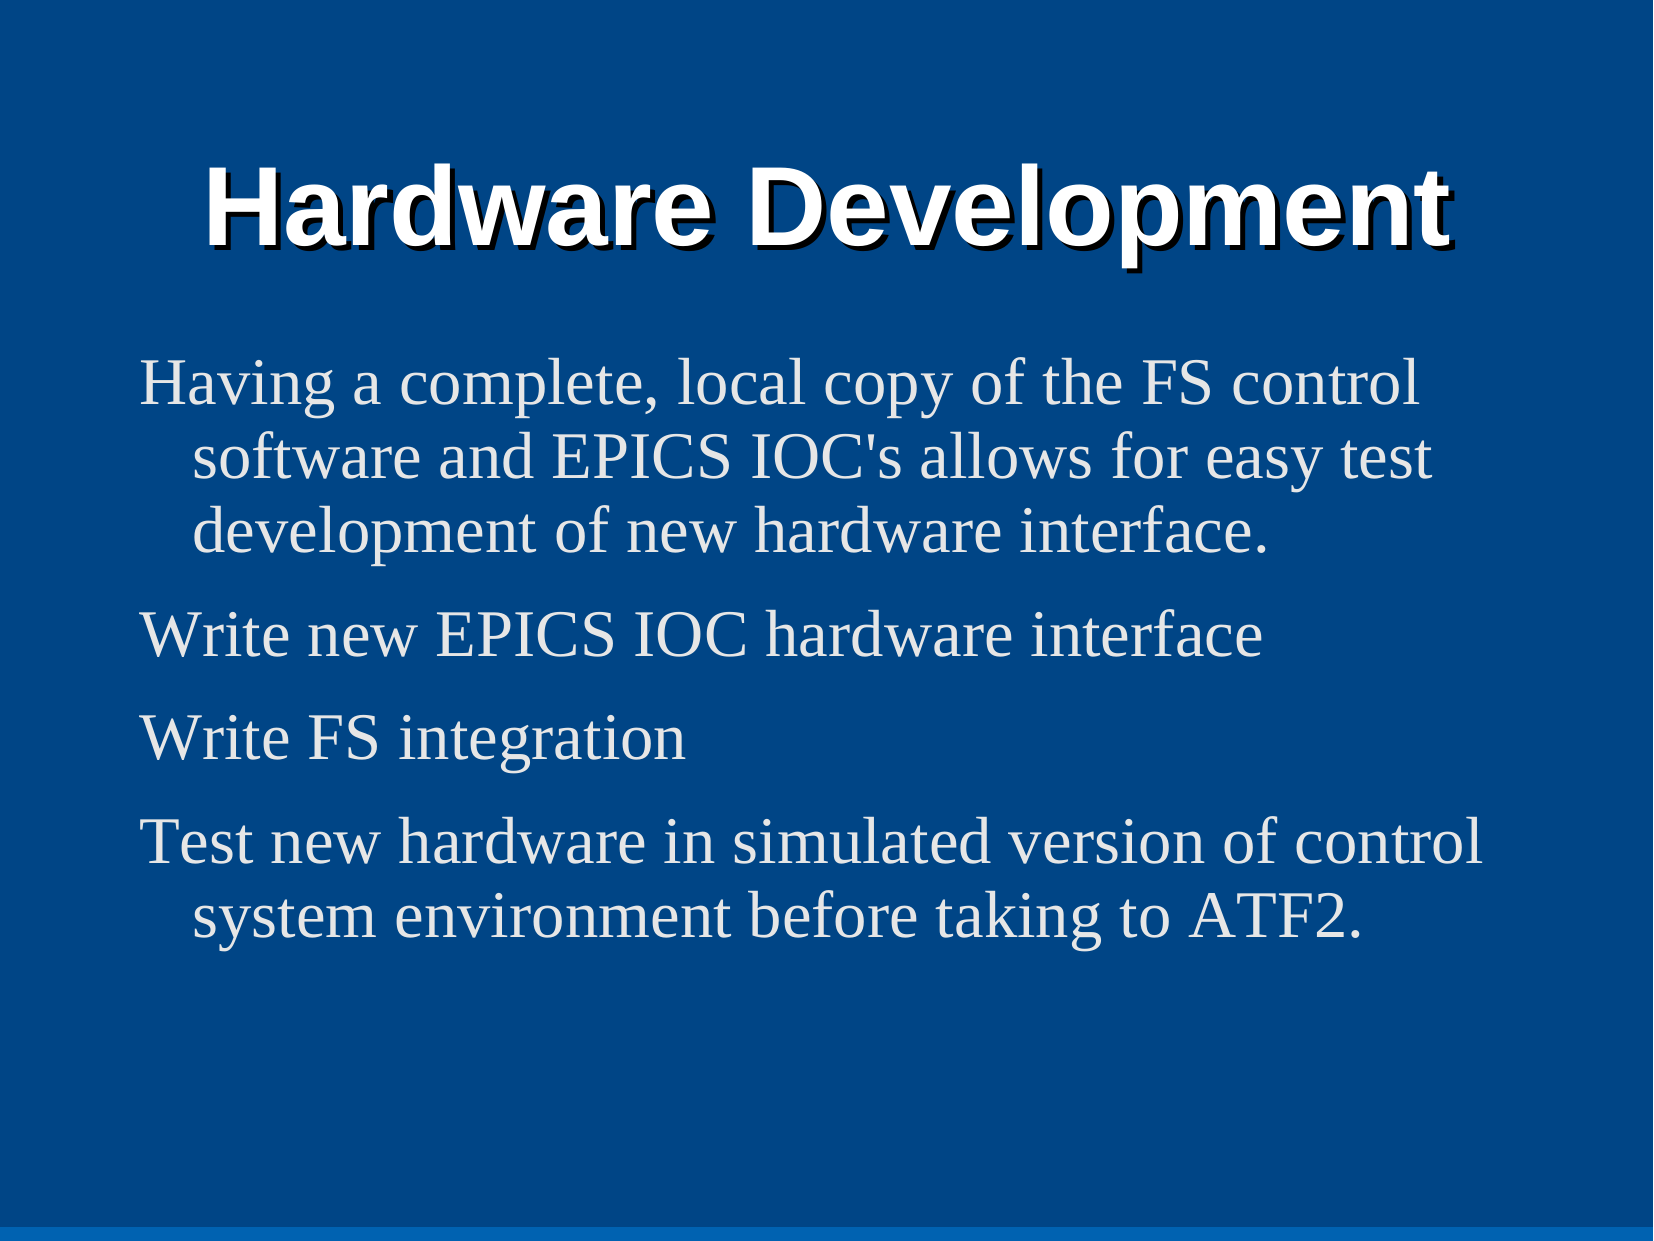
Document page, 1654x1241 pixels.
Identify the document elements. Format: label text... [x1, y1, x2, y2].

list Having a complete, local copy of the FS control software and EPICS IOC's allows for easy test development of new hardware interface. Write new EPICS IOC hardware interface Write FS integration Test new hardware in simulated version of control system environment before taking to ATF2. [121, 344, 1533, 1127]
title Hardware Development [121, 102, 1533, 311]
